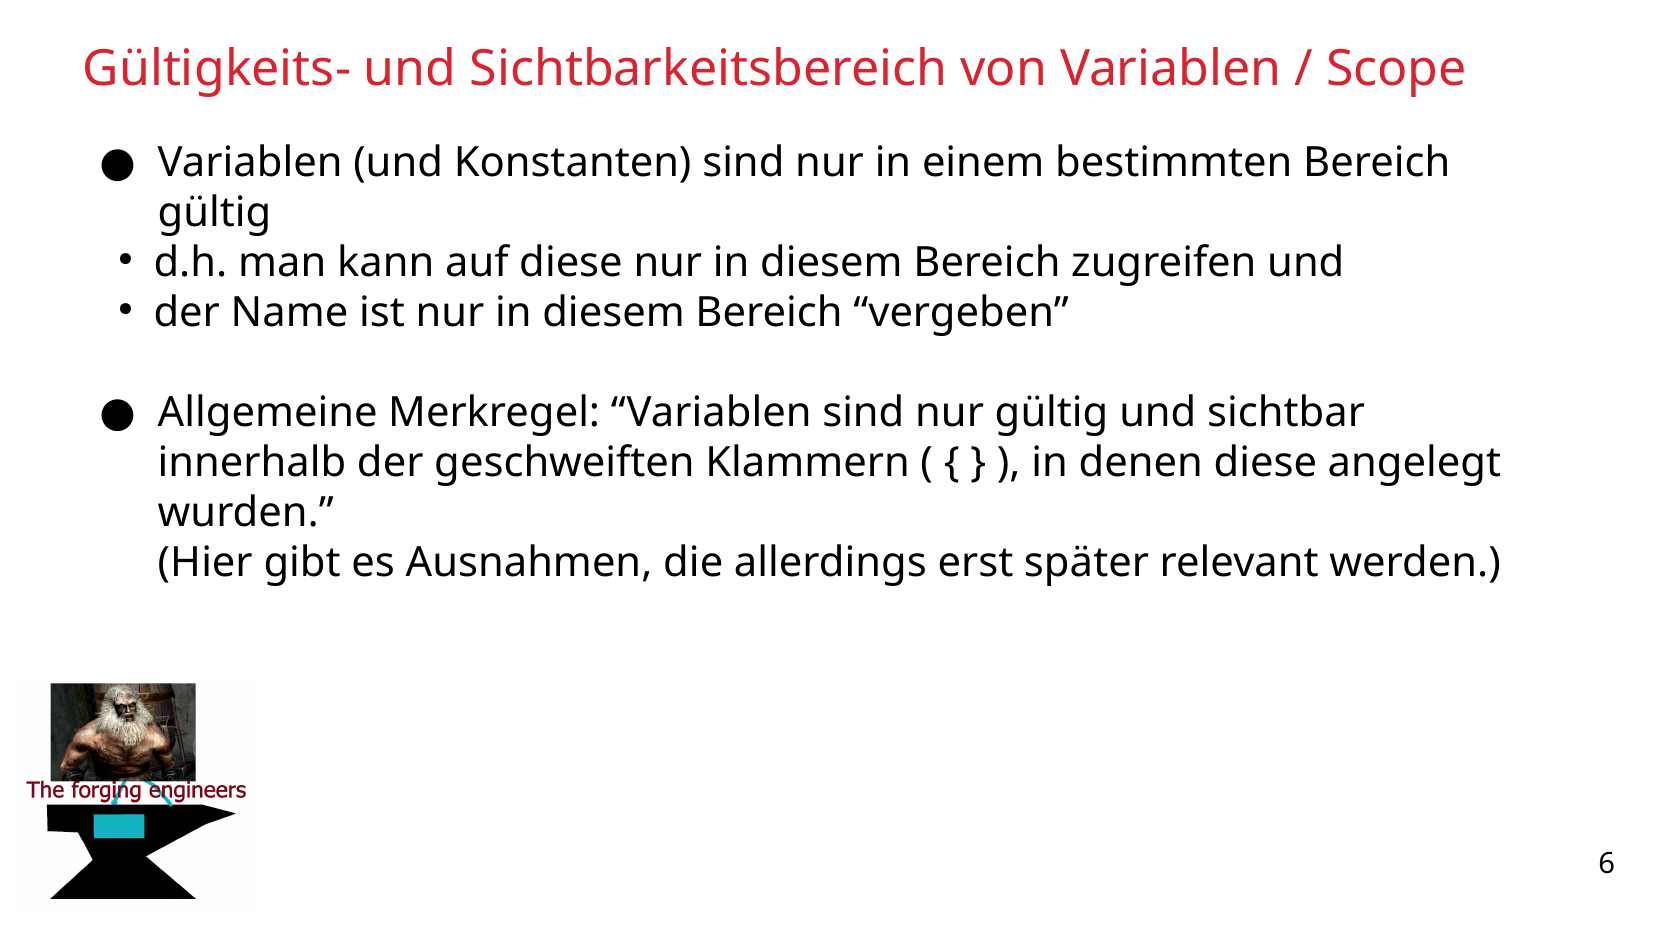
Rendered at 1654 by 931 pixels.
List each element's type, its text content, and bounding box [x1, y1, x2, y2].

title Gültigkeits- und Sichtbarkeitsbereich von Variablen / Scope [82, 37, 1571, 95]
picture [17, 679, 254, 916]
subtitle Variablen (und Konstanten) sind nur in einem bestimmten Bereich gültig d.h. man kann auf diese nur in diesem Bereich zugreifen und der Name ist nur in diesem Bereich “vergeben” Allgemeine Merkregel: “Variablen sind nur gültig und sichtbar innerhalb der geschweiften Klammern ( { } ), in denen diese angelegt wurden.” (Hier gibt es Ausnahmen, die allerdings erst später relevant werden.) [82, 134, 1560, 674]
